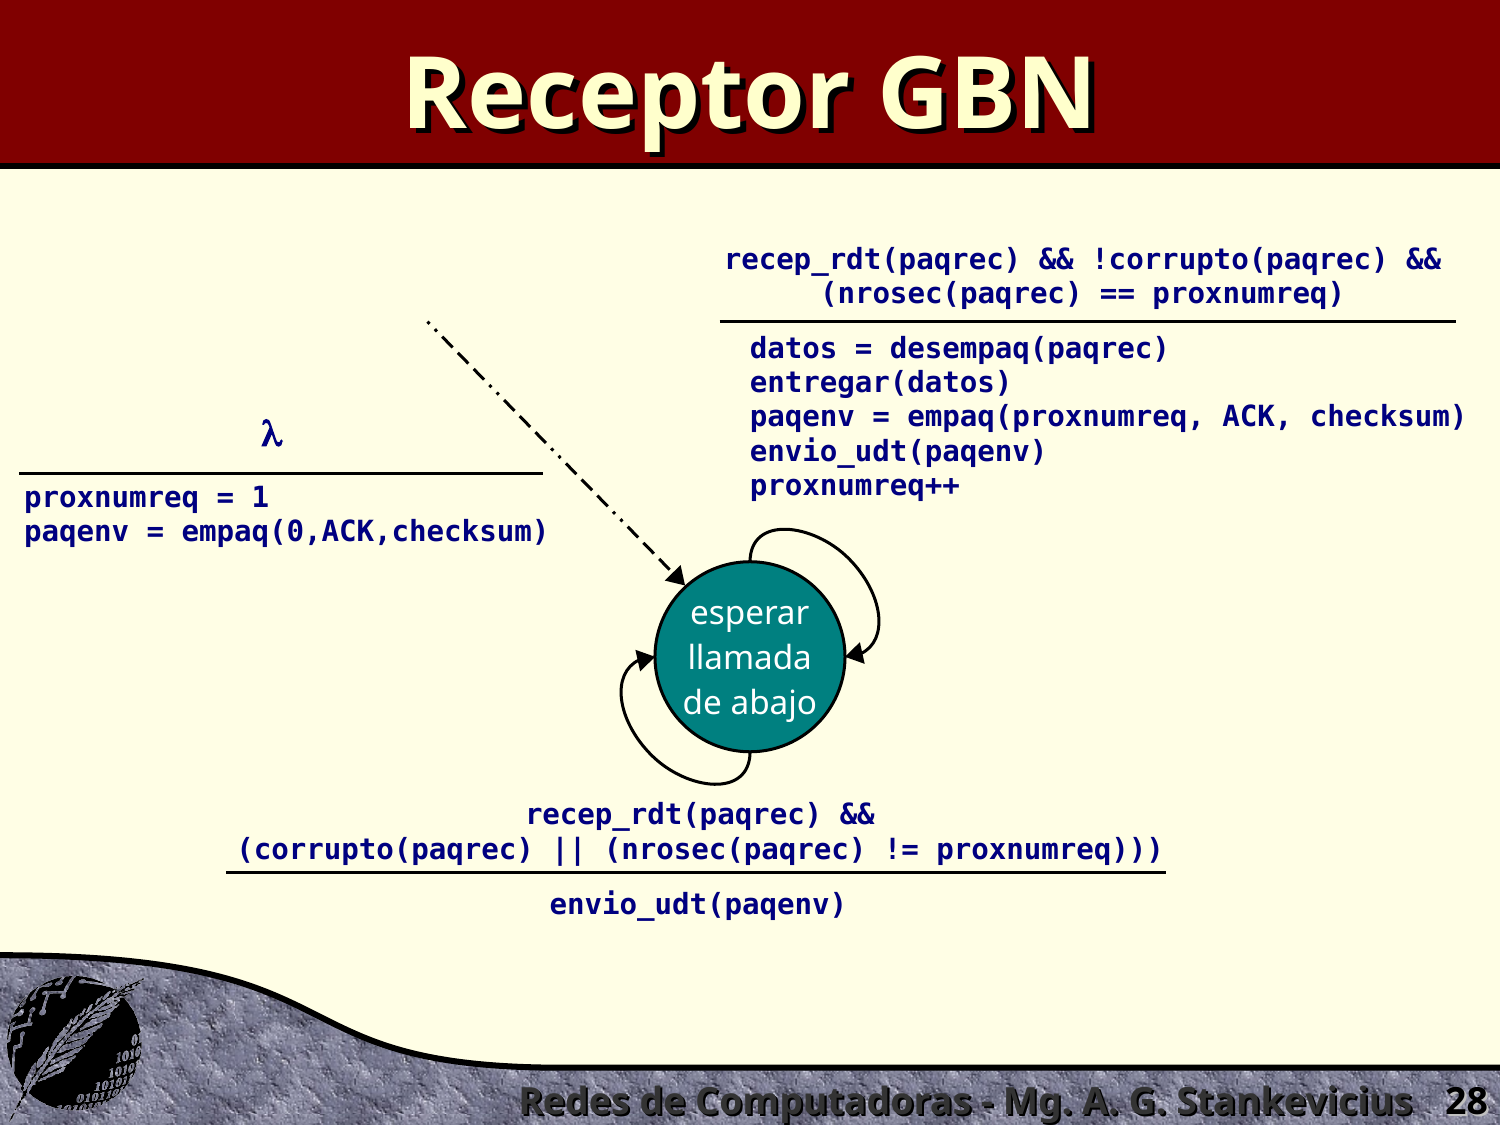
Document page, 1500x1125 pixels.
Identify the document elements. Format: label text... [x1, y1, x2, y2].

picture [1047, 1100, 1054, 1110]
picture [0, 959, 1500, 1125]
text_box recep_rdt(paqrec) && (corrupto(paqrec) || (nrosec(paqrec) != proxnumreq))) [221, 790, 1179, 874]
title Receptor GBN [15, 5, 1485, 160]
text_box datos = desempaq(paqrec) entregar(datos) paqenv = empaq(proxnumreq, ACK, checksum) envio_udt(paqenv) proxnumreq++ [735, 323, 1483, 510]
text_box envio_udt(paqenv) [534, 880, 863, 930]
picture [790, 1100, 795, 1110]
text_box esperar llamada de abajo [654, 561, 845, 752]
text_box recep_rdt(paqrec) && !corrupto(paqrec) && (nrosec(paqrec) == proxnumreq) [709, 235, 1457, 319]
text_box  [246, 412, 299, 477]
text_box proxnumreq = 1 paqenv = empaq(0,ACK,checksum) [9, 473, 565, 557]
